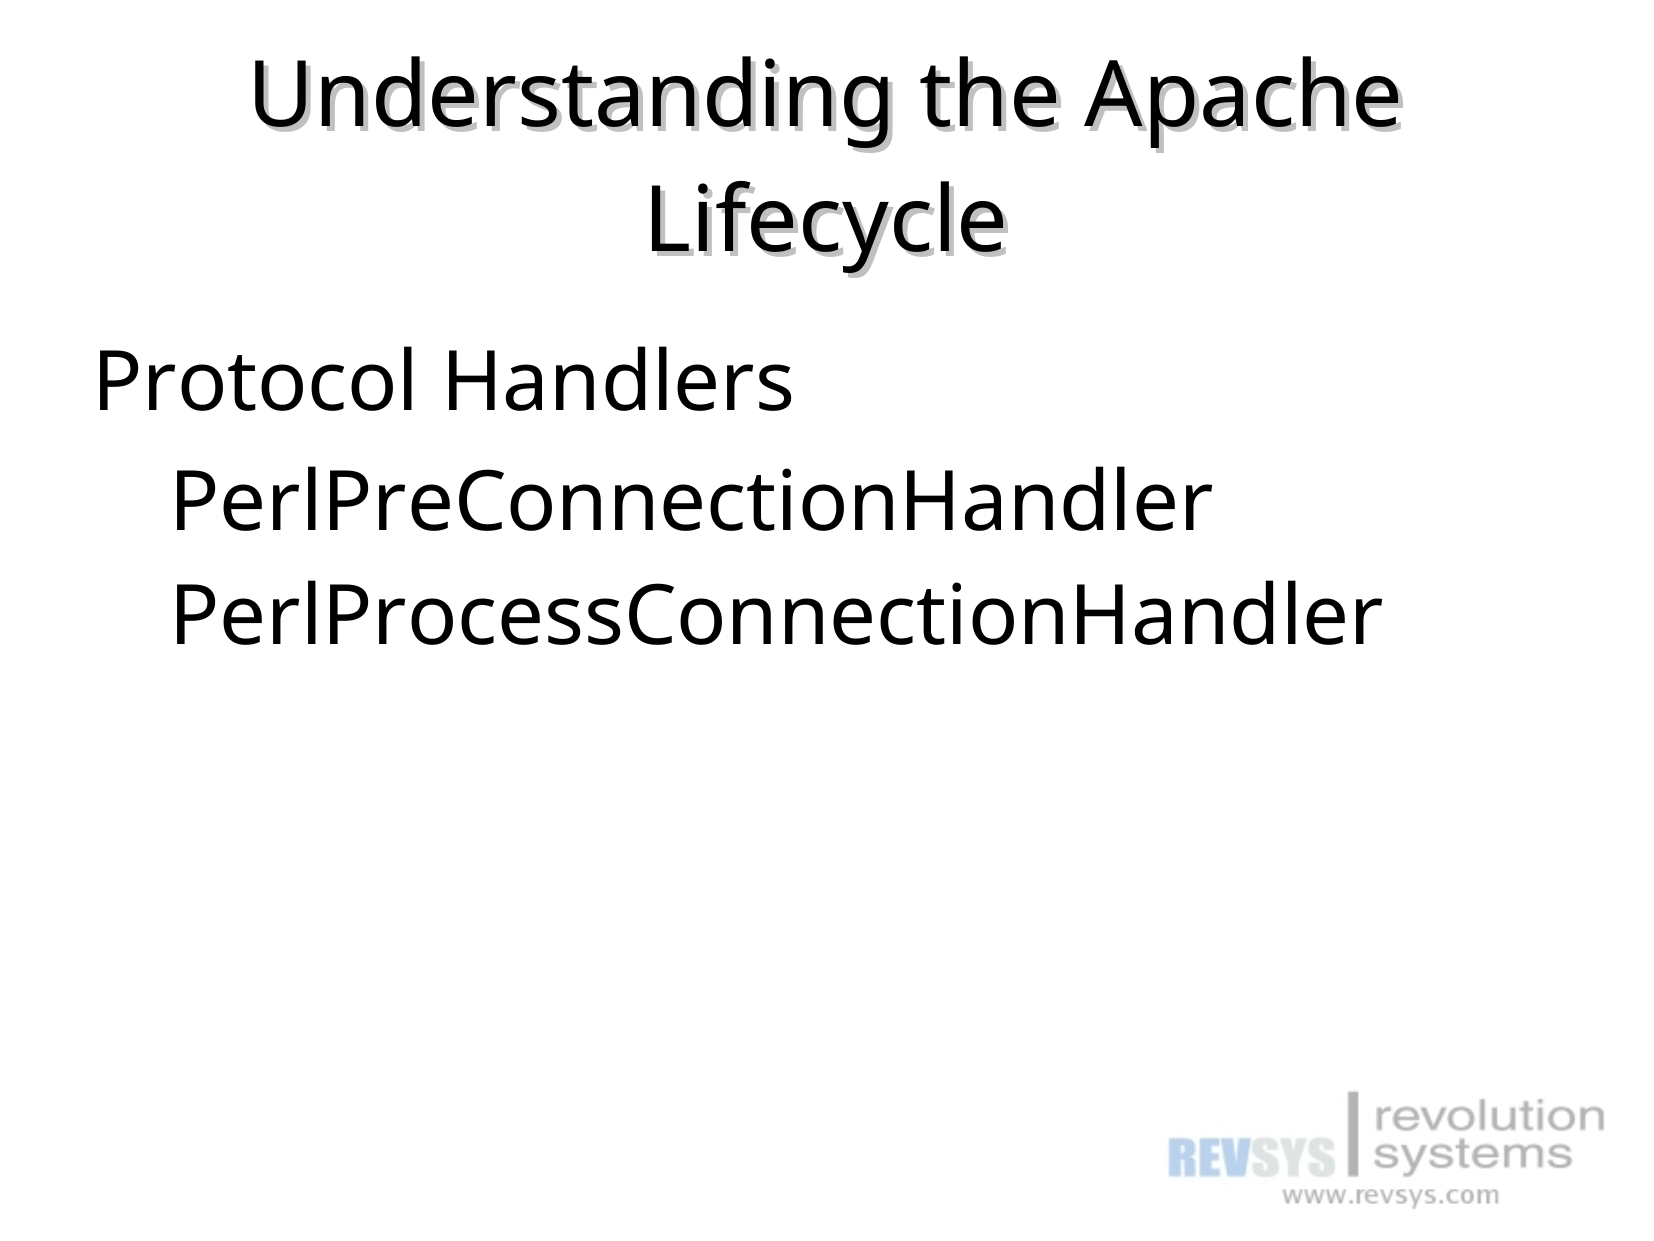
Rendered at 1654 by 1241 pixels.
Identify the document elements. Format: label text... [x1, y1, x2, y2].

picture [1162, 1087, 1613, 1211]
title Understanding the Apache Lifecycle [82, 49, 1571, 257]
list Protocol Handlers PerlPreConnectionHandler PerlProcessConnectionHandler [75, 337, 1563, 985]
